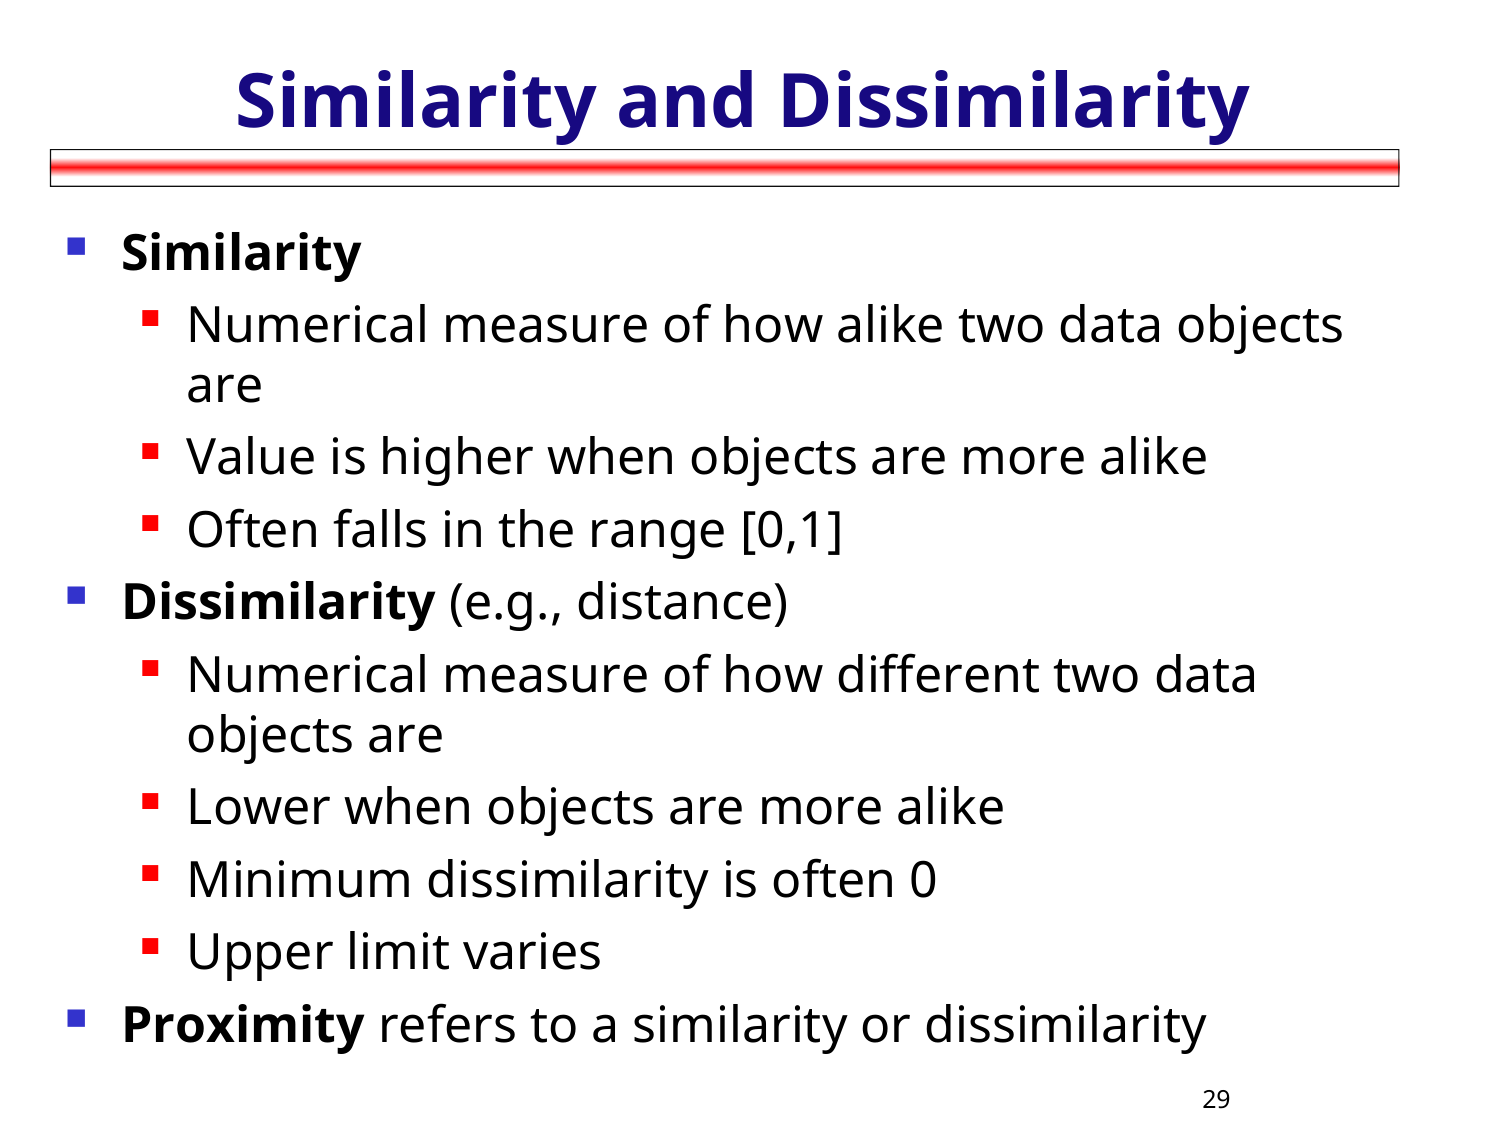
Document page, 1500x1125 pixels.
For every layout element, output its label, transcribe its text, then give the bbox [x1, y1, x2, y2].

text_box <number> [1187, 1062, 1500, 1125]
list Similarity Numerical measure of how alike two data objects are Value is higher when objects are more alike Often falls in the range [0,1] Dissimilarity (e.g., distance) Numerical measure of how different two data objects are Lower when objects are more alike Minimum dissimilarity is often 0 Upper limit varies Proximity refers to a similarity or dissimilarity [50, 212, 1450, 1063]
title Similarity and Dissimilarity [24, 44, 1463, 150]
